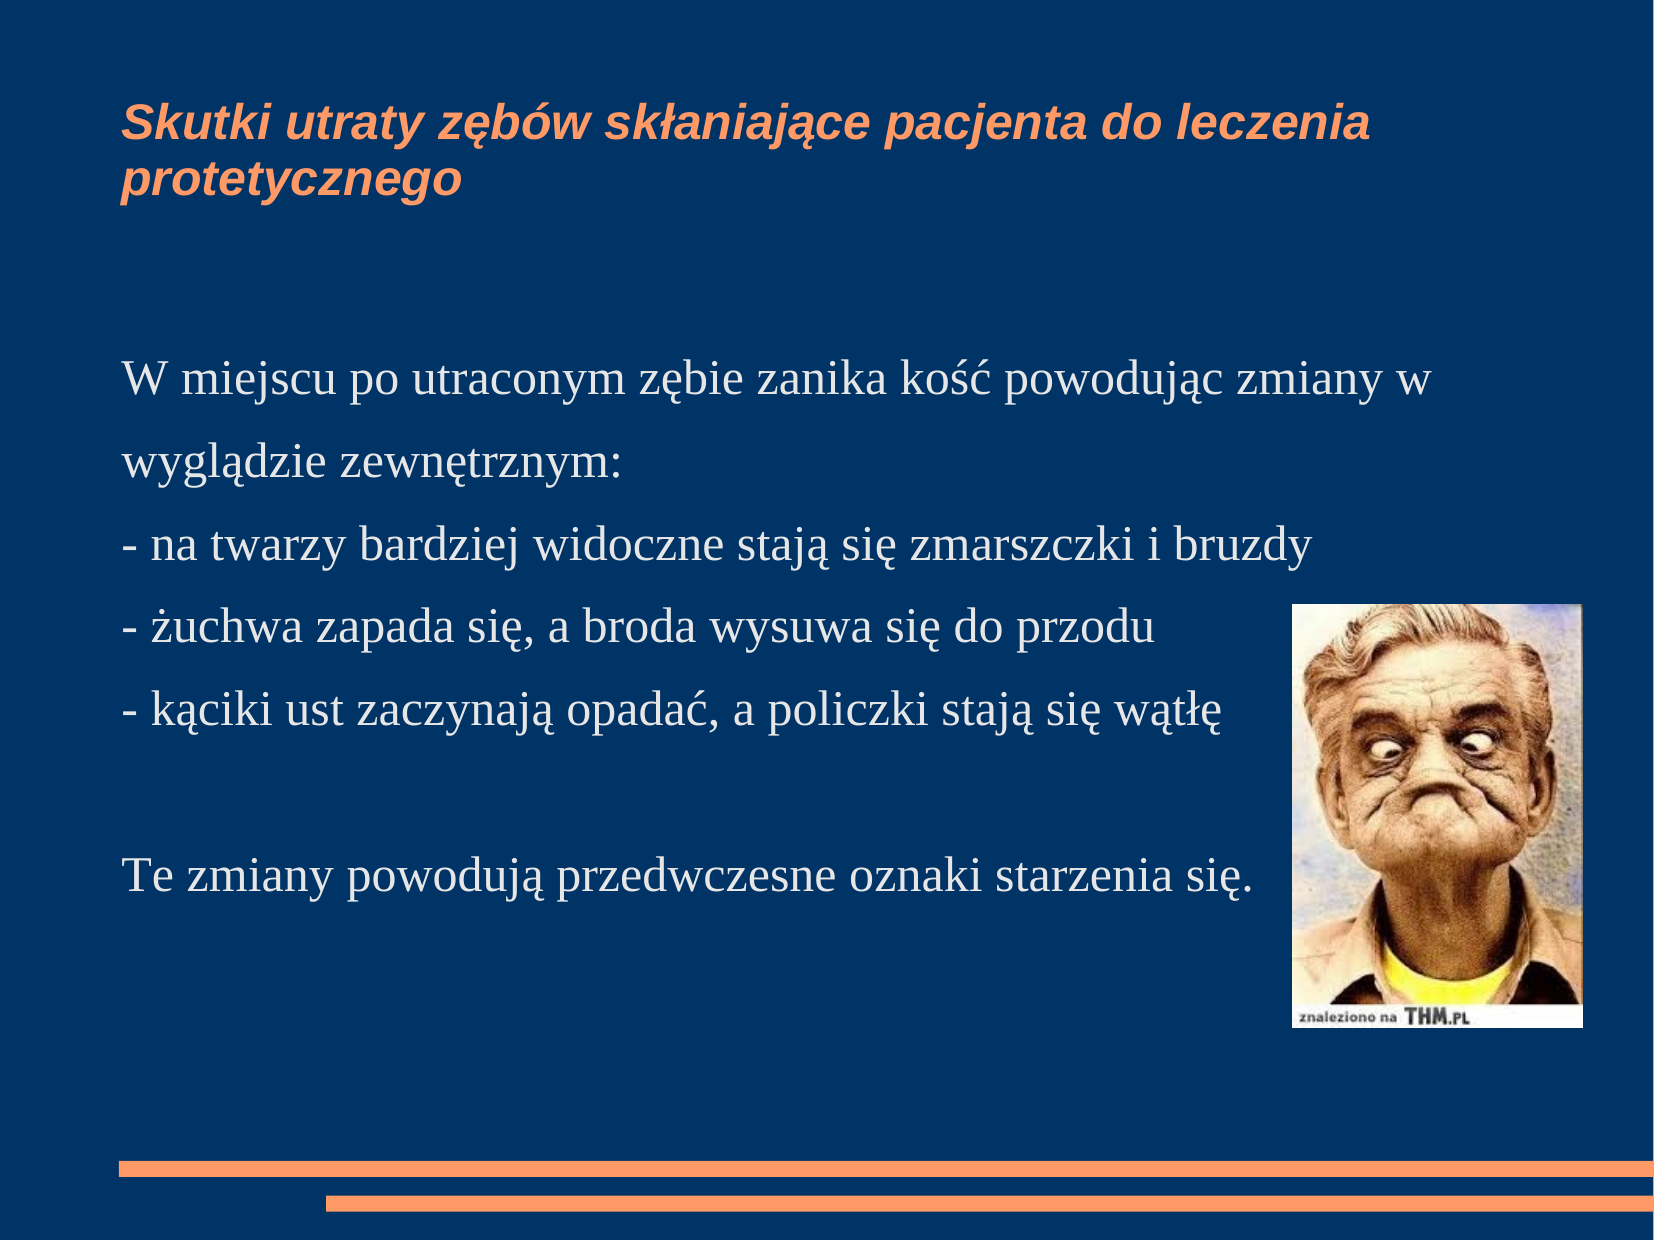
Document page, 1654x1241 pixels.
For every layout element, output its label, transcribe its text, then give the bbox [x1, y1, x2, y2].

list W miejscu po utraconym zębie zanika kość powodując zmiany w wyglądzie zewnętrznym: - na twarzy bardziej widoczne stają się zmarszczki i bruzdy - żuchwa zapada się, a broda wysuwa się do przodu - kąciki ust zaczynają opadać, a policzki stają się wątłę Te zmiany powodują przedwczesne oznaki starzenia się. [121, 322, 1561, 1132]
picture [1292, 604, 1583, 1028]
title Skutki utraty zębów skłaniające pacjenta do leczenia protetycznego [121, 46, 1534, 254]
